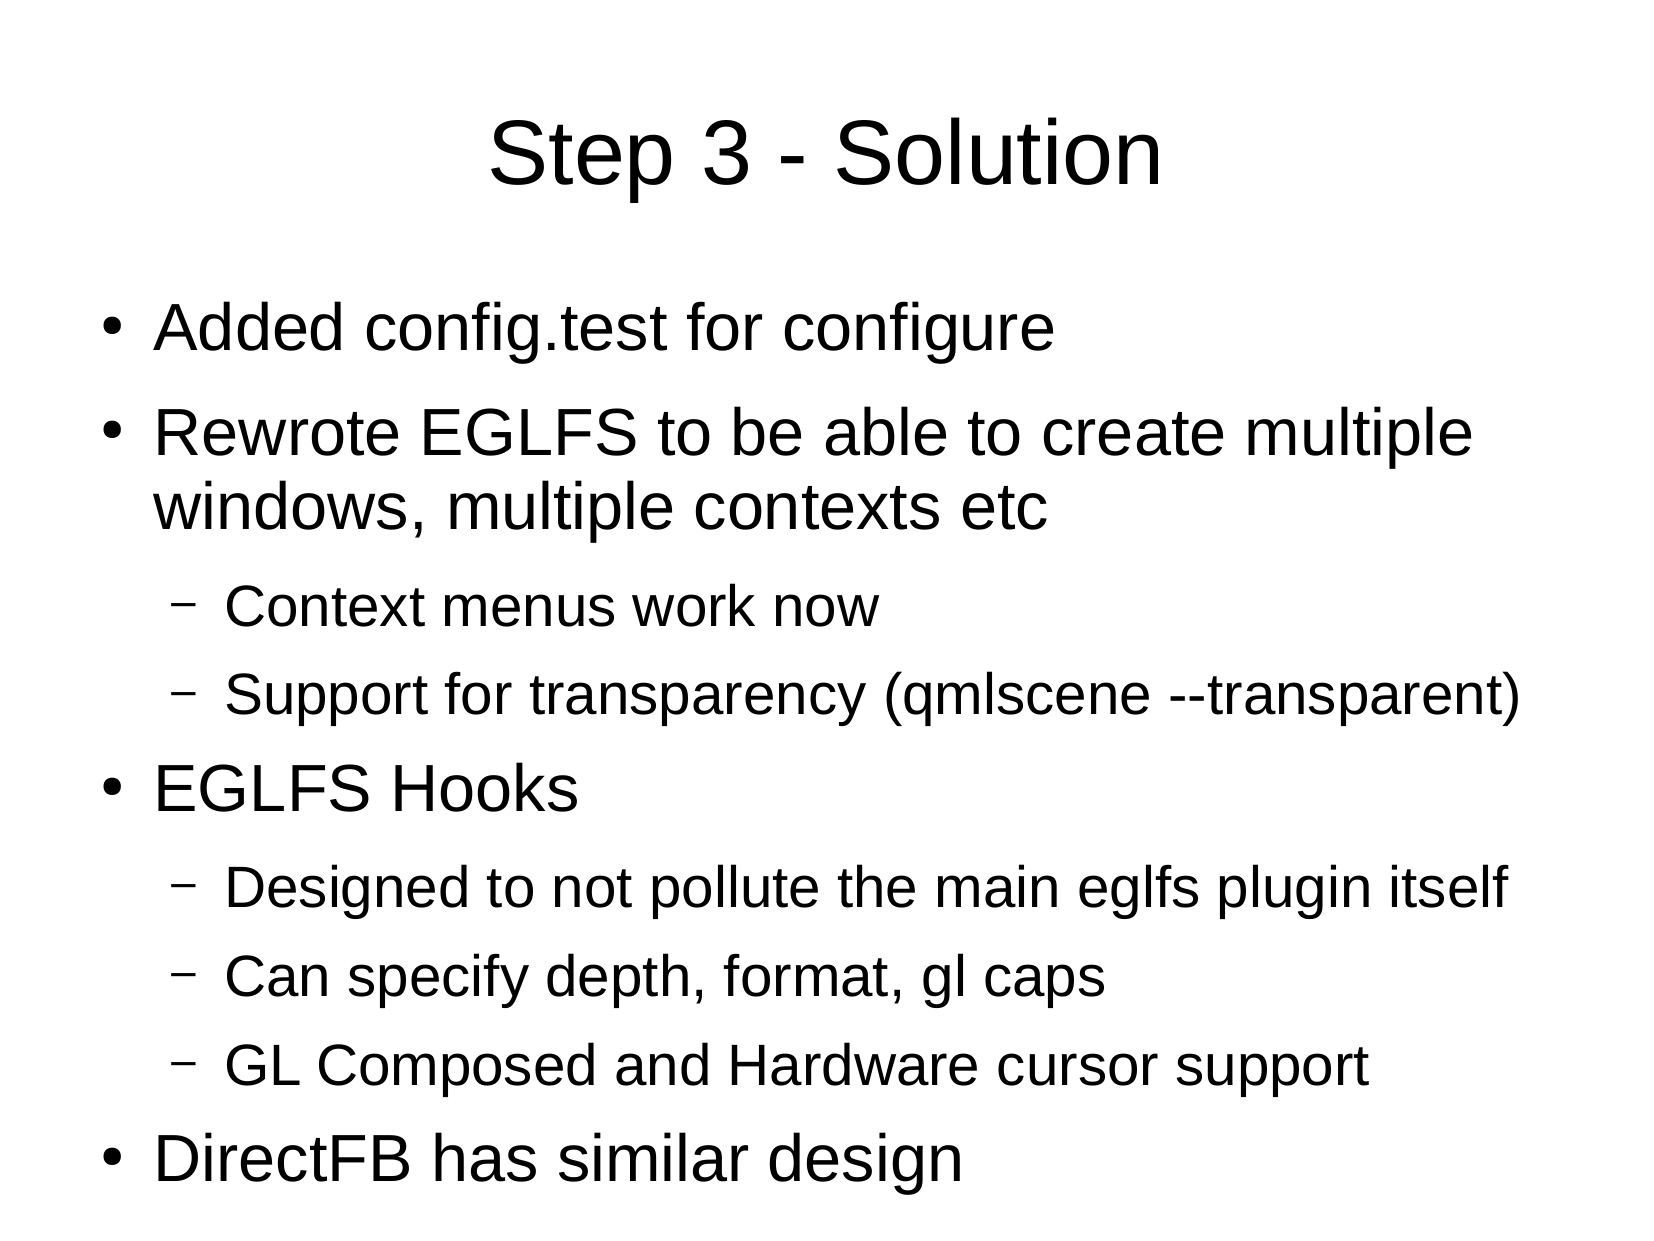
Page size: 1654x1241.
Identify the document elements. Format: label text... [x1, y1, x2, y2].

list Added config.test for configure Rewrote EGLFS to be able to create multiple windows, multiple contexts etc Context menus work now Support for transparency (qmlscene --transparent) EGLFS Hooks Designed to not pollute the main eglfs plugin itself Can specify depth, format, gl caps GL Composed and Hardware cursor support DirectFB has similar design [82, 290, 1538, 1216]
title Step 3 - Solution [82, 49, 1571, 257]
